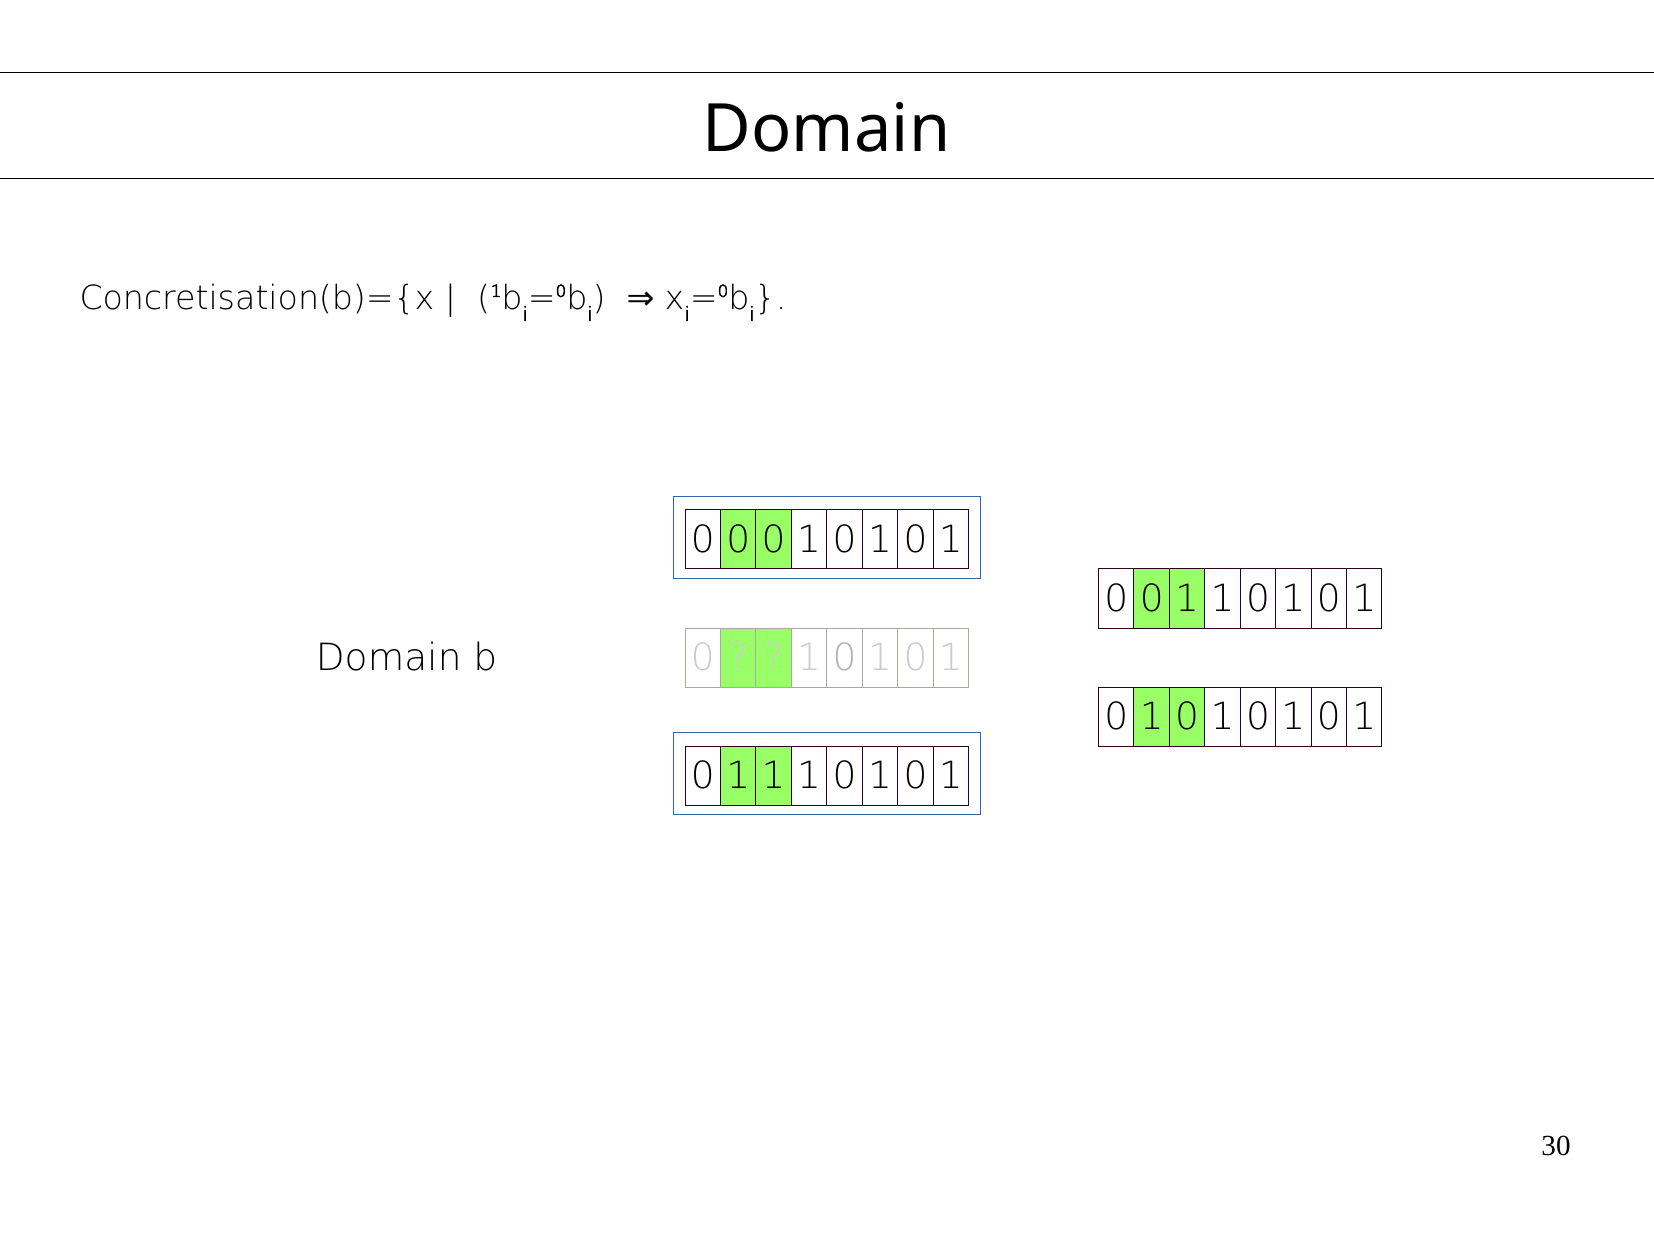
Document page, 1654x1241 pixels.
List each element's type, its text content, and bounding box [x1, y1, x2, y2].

text_box 0 [897, 509, 934, 569]
text_box 0 [685, 509, 720, 569]
text_box 0 [1133, 568, 1169, 629]
text_box 1 [933, 746, 969, 806]
text_box 1 [720, 746, 755, 806]
text_box 0 [720, 509, 755, 569]
text_box 1 [755, 746, 792, 806]
text_box 1 [792, 509, 826, 569]
text_box 1 [863, 509, 897, 569]
text_box Concretisation(b)={x | (1bi=0bi) ⇒ xi=0bi}. [64, 271, 1595, 341]
text_box 0 [827, 746, 862, 806]
text_box 0 [827, 628, 862, 688]
text_box ? [721, 628, 755, 688]
text_box 1 [1205, 568, 1240, 629]
text_box Domain b [301, 628, 513, 688]
text_box 0 [685, 628, 721, 688]
text_box 1 [1133, 687, 1169, 747]
text_box Domain [0, 72, 1654, 166]
text_box 0 [685, 746, 720, 806]
text_box 0 [1098, 568, 1133, 629]
text_box 1 [933, 628, 969, 688]
text_box 0 [755, 509, 792, 569]
text_box 0 [898, 746, 933, 806]
text_box 1 [791, 628, 827, 688]
text_box 0 [1169, 687, 1205, 747]
text_box 0 [1241, 687, 1275, 747]
text_box 0 [1312, 687, 1346, 747]
text_box 1 [1276, 568, 1311, 629]
text_box 1 [1205, 687, 1241, 747]
text_box 1 [862, 628, 897, 688]
text_box 0 [826, 509, 863, 569]
text_box 1 [1347, 568, 1382, 629]
text_box 0 [897, 628, 933, 688]
text_box 0 [1311, 568, 1347, 629]
text_box 0 [1240, 568, 1276, 629]
text_box 1 [1275, 687, 1312, 747]
text_box 1 [1169, 568, 1205, 629]
text_box 1 [1346, 687, 1382, 747]
text_box 1 [862, 746, 898, 806]
text_box 0 [1098, 687, 1133, 747]
text_box 1 [792, 746, 827, 806]
text_box ? [755, 628, 791, 688]
text_box 1 [934, 509, 969, 569]
